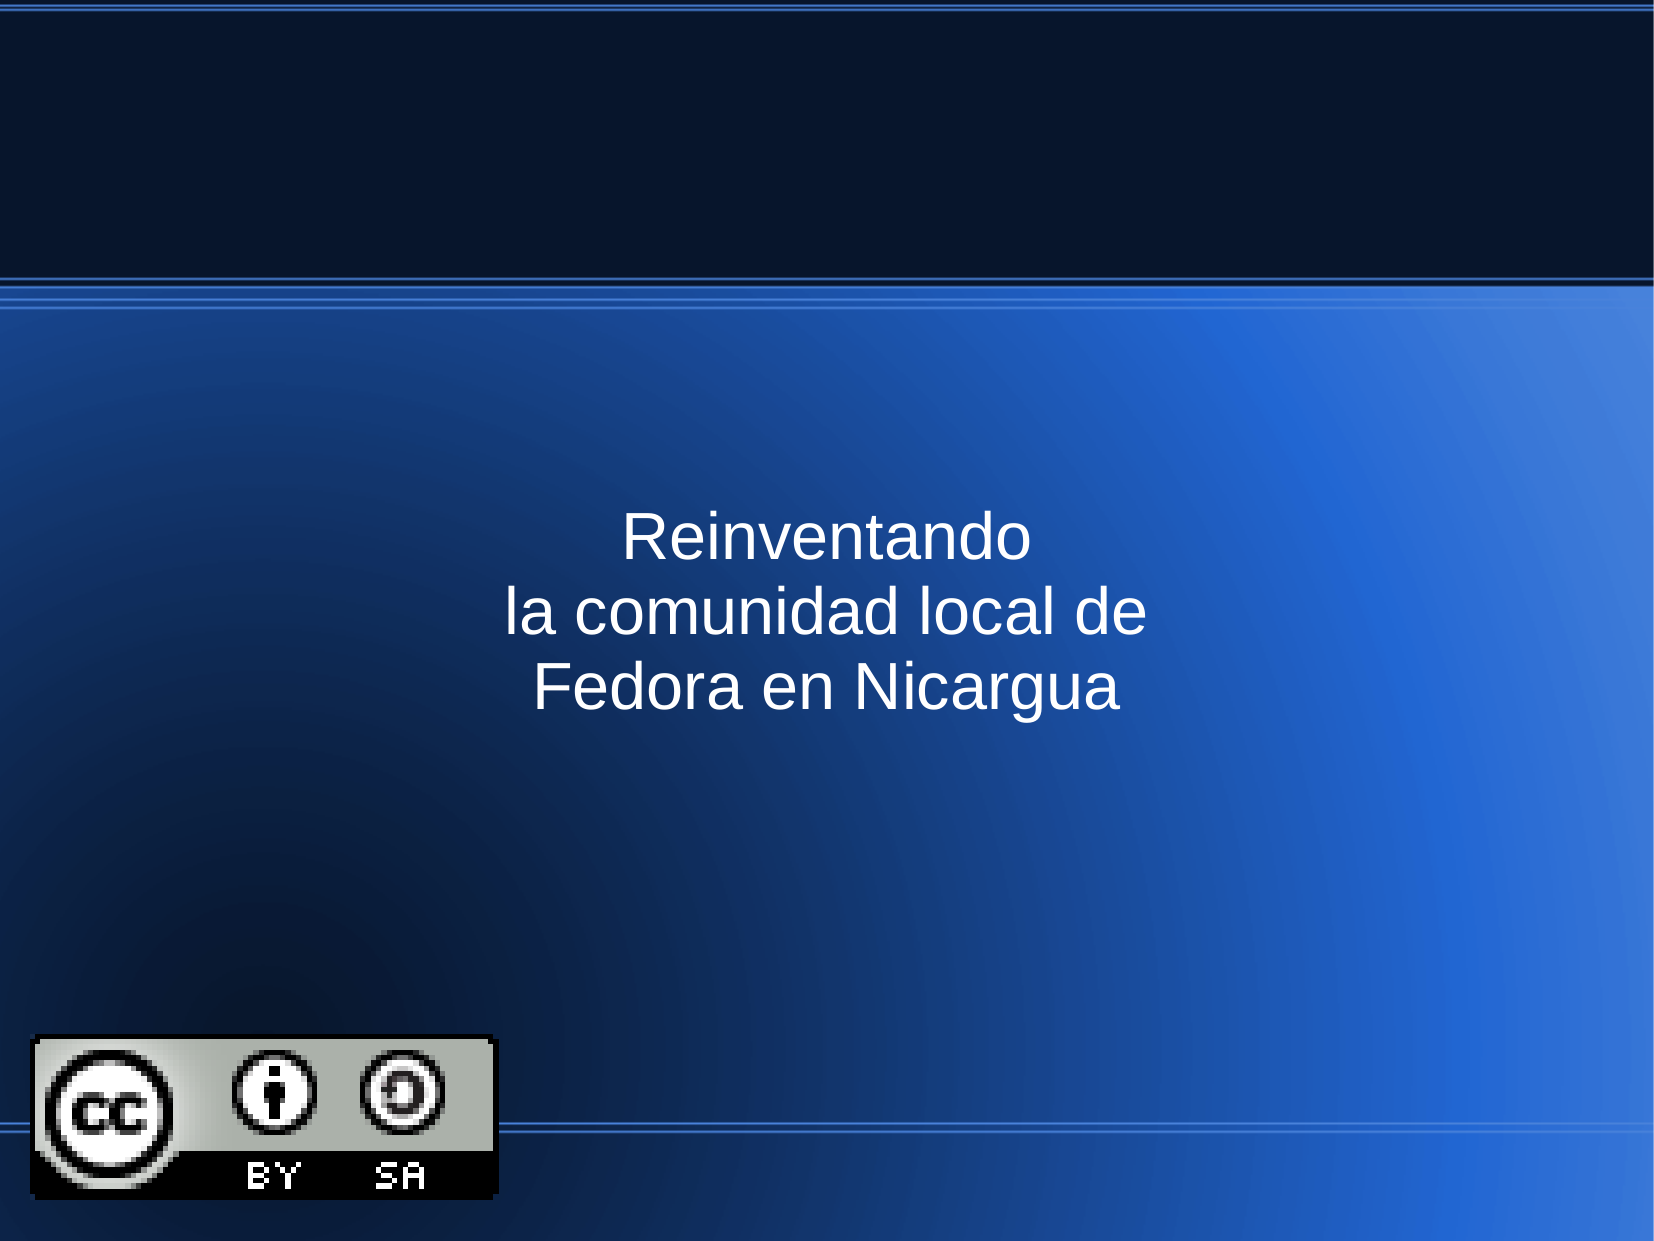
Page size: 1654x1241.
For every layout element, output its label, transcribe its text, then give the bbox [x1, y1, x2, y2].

picture [0, 0, 1654, 1241]
subtitle Reinventando la comunidad local de Fedora en Nicargua [82, 49, 1571, 1174]
